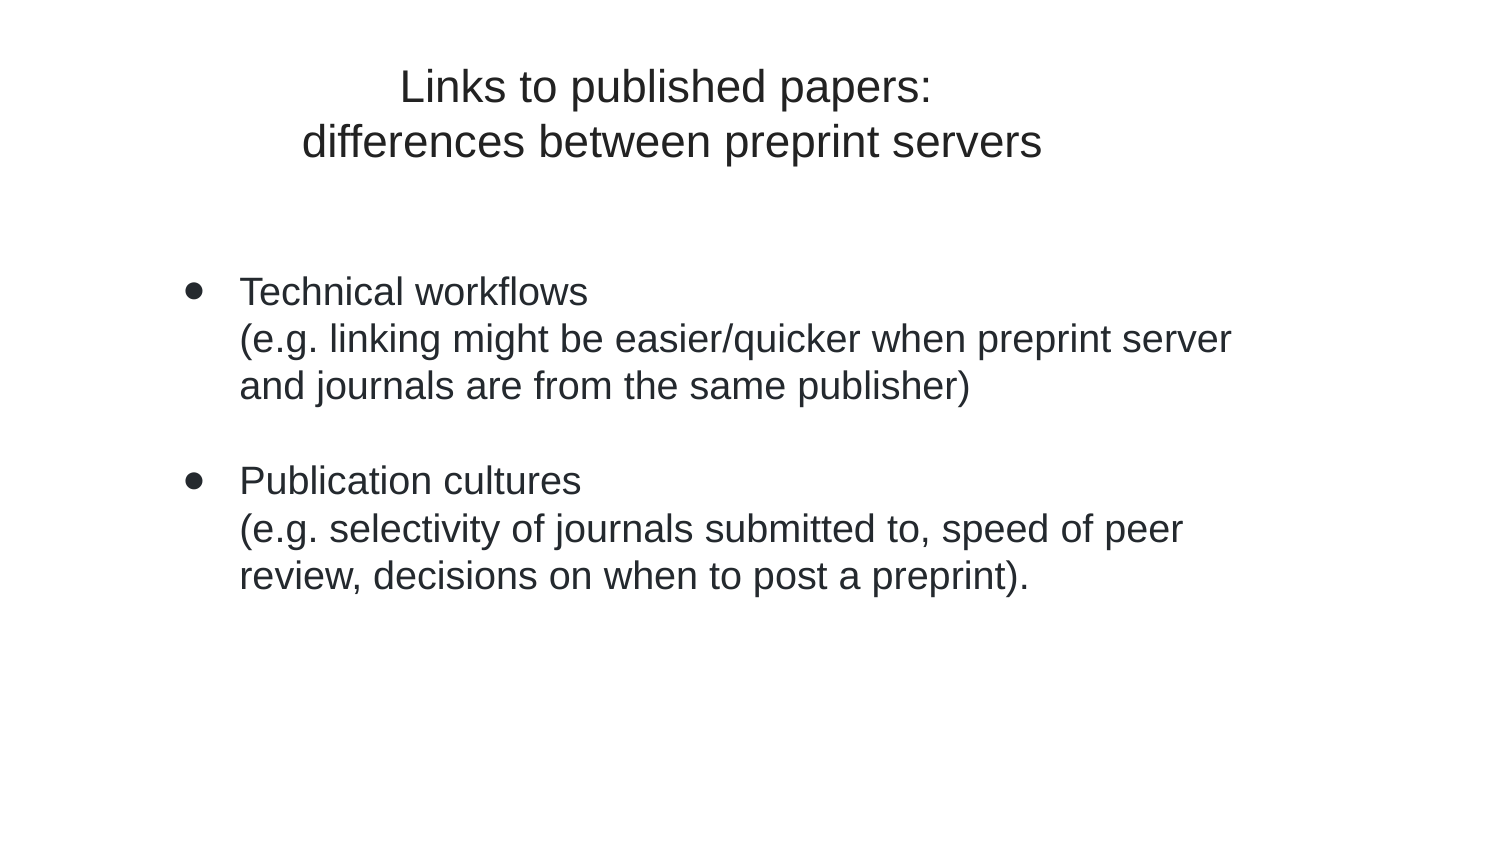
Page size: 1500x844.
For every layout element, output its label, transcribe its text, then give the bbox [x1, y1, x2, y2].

text_box Links to published papers: differences between preprint servers [21, 41, 1324, 126]
text_box Technical workflows (e.g. linking might be easier/quicker when preprint server and journals are from the same publisher) Publication cultures (e.g. selectivity of journals submitted to, speed of peer review, decisions on when to post a preprint). [149, 250, 1266, 613]
